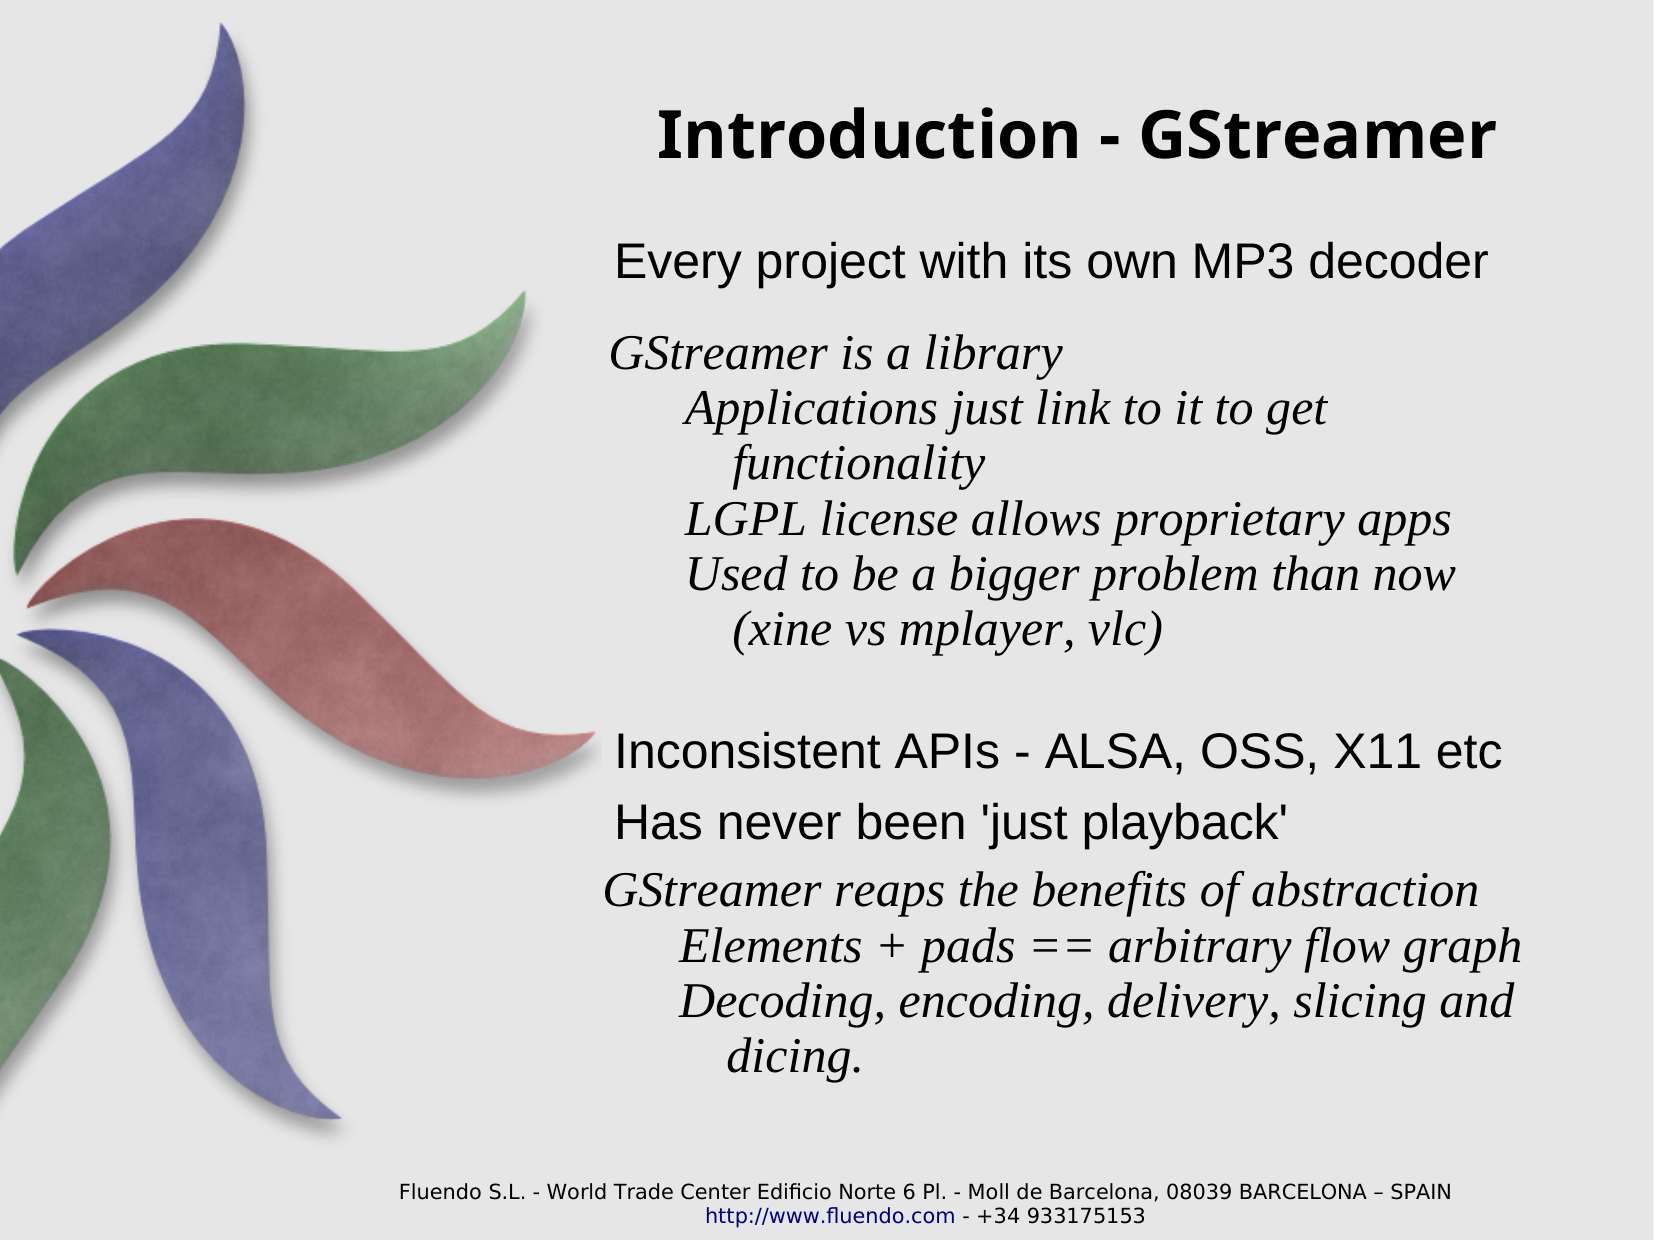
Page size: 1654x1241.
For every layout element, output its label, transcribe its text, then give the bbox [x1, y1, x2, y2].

text_box GStreamer reaps the benefits of abstraction Elements + pads == arbitrary flow graph Decoding, encoding, delivery, slicing and dicing. [584, 862, 1589, 1123]
picture [597, 1189, 602, 1198]
text_box Every project with its own MP3 decoder [614, 233, 1490, 296]
picture [0, 1, 602, 1241]
text_box Has never been 'just playback' [614, 794, 1289, 857]
text_box Inconsistent APIs - ALSA, OSS, X11 etc [614, 723, 1504, 786]
title Introduction - GStreamer [561, 59, 1595, 207]
text_box GStreamer is a library Applications just link to it to get functionality LGPL license allows proprietary apps Used to be a bigger problem than now (xine vs mplayer, vlc) [590, 324, 1565, 712]
